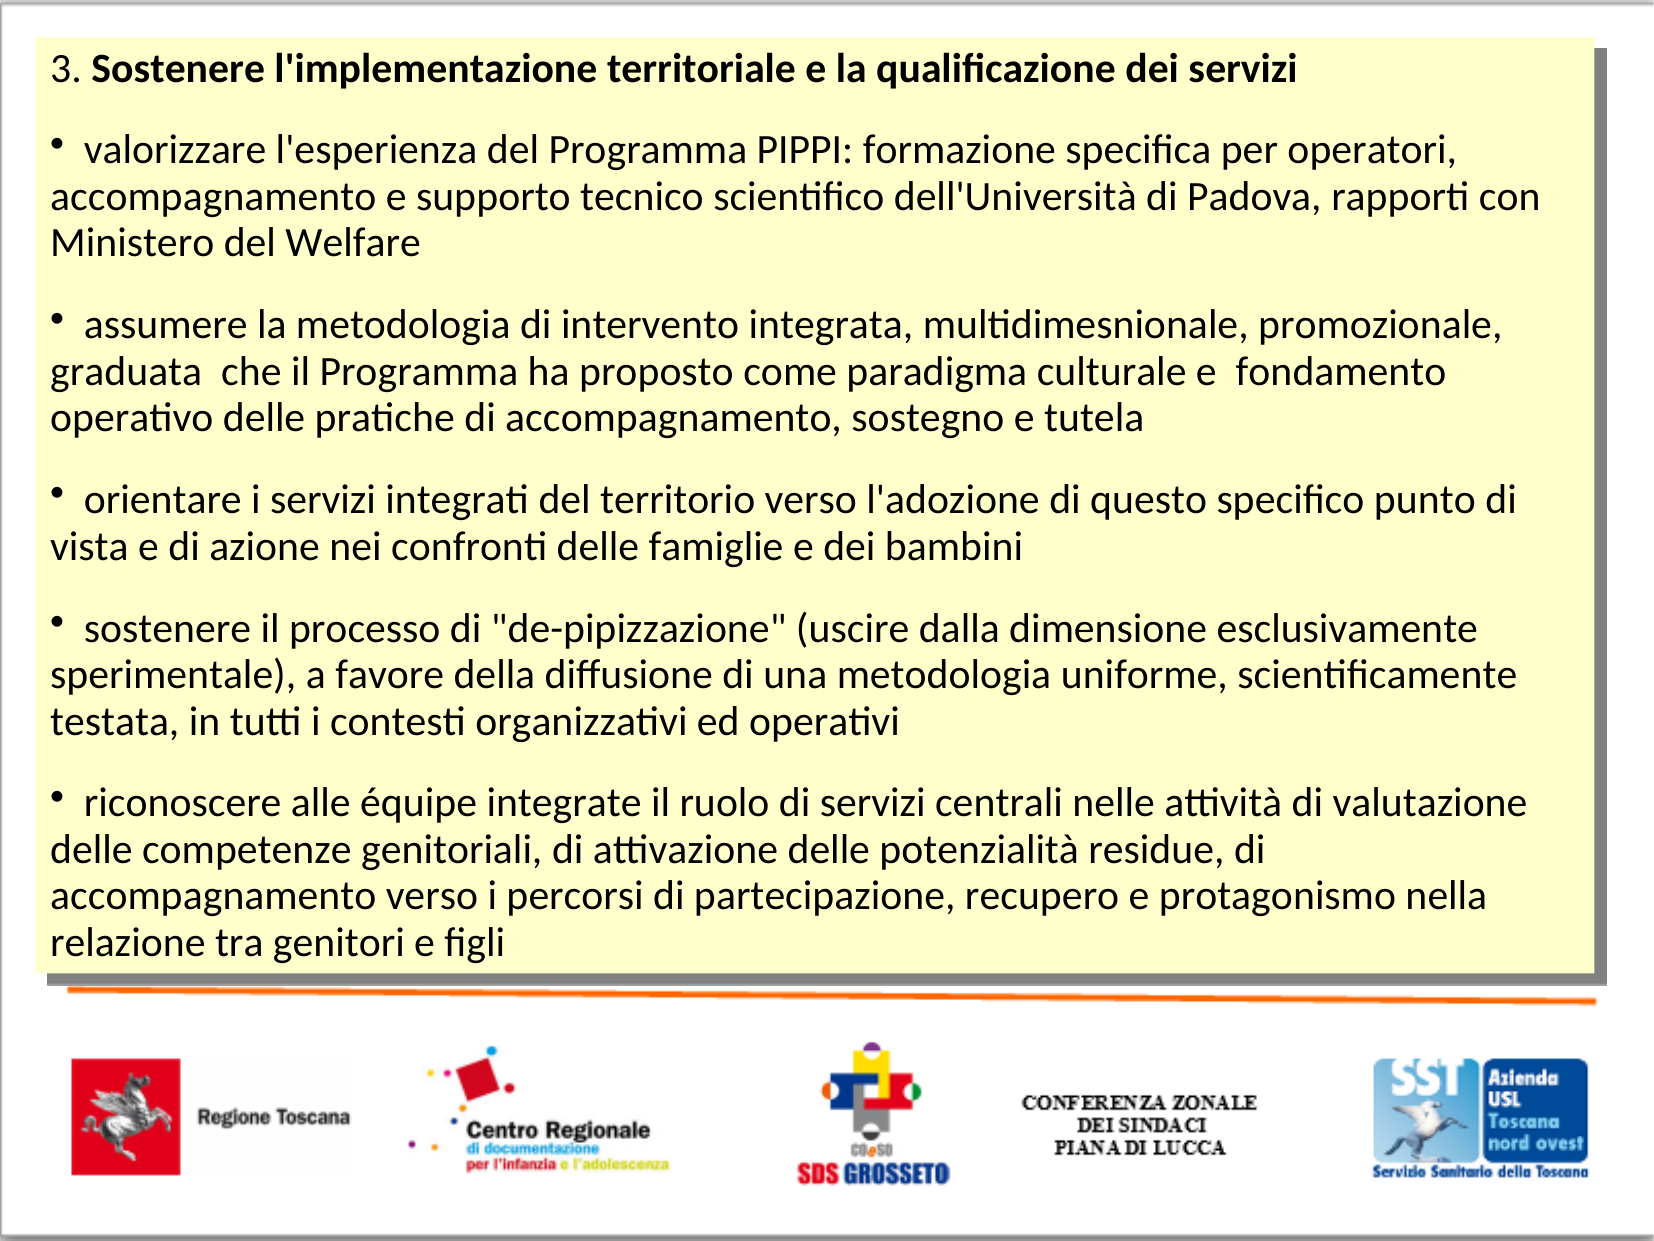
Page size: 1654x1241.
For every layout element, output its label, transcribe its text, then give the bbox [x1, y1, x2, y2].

picture [0, 0, 1654, 1241]
text_box 3. Sostenere l'implementazione territoriale e la qualificazione dei servizi valorizzare l'esperienza del Programma PIPPI: formazione specifica per operatori, accompagnamento e supporto tecnico scientifico dell'Università di Padova, rapporti con Ministero del Welfare assumere la metodologia di intervento integrata, multidimesnionale, promozionale, graduata che il Programma ha proposto come paradigma culturale e fondamento operativo delle pratiche di accompagnamento, sostegno e tutela orientare i servizi integrati del territorio verso l'adozione di questo specifico punto di vista e di azione nei confronti delle famiglie e dei bambini sostenere il processo di "de-pipizzazione" (uscire dalla dimensione esclusivamente sperimentale), a favore della diffusione di una metodologia uniforme, scientificamente testata, in tutti i contesti organizzativi ed operativi riconoscere alle équipe integrate il ruolo di servizi centrali nelle attività di valutazione delle competenze genitoriali, di attivazione delle potenzialità residue, di accompagnamento verso i percorsi di partecipazione, recupero e protagonismo nella relazione tra genitori e figli [35, 37, 1595, 974]
